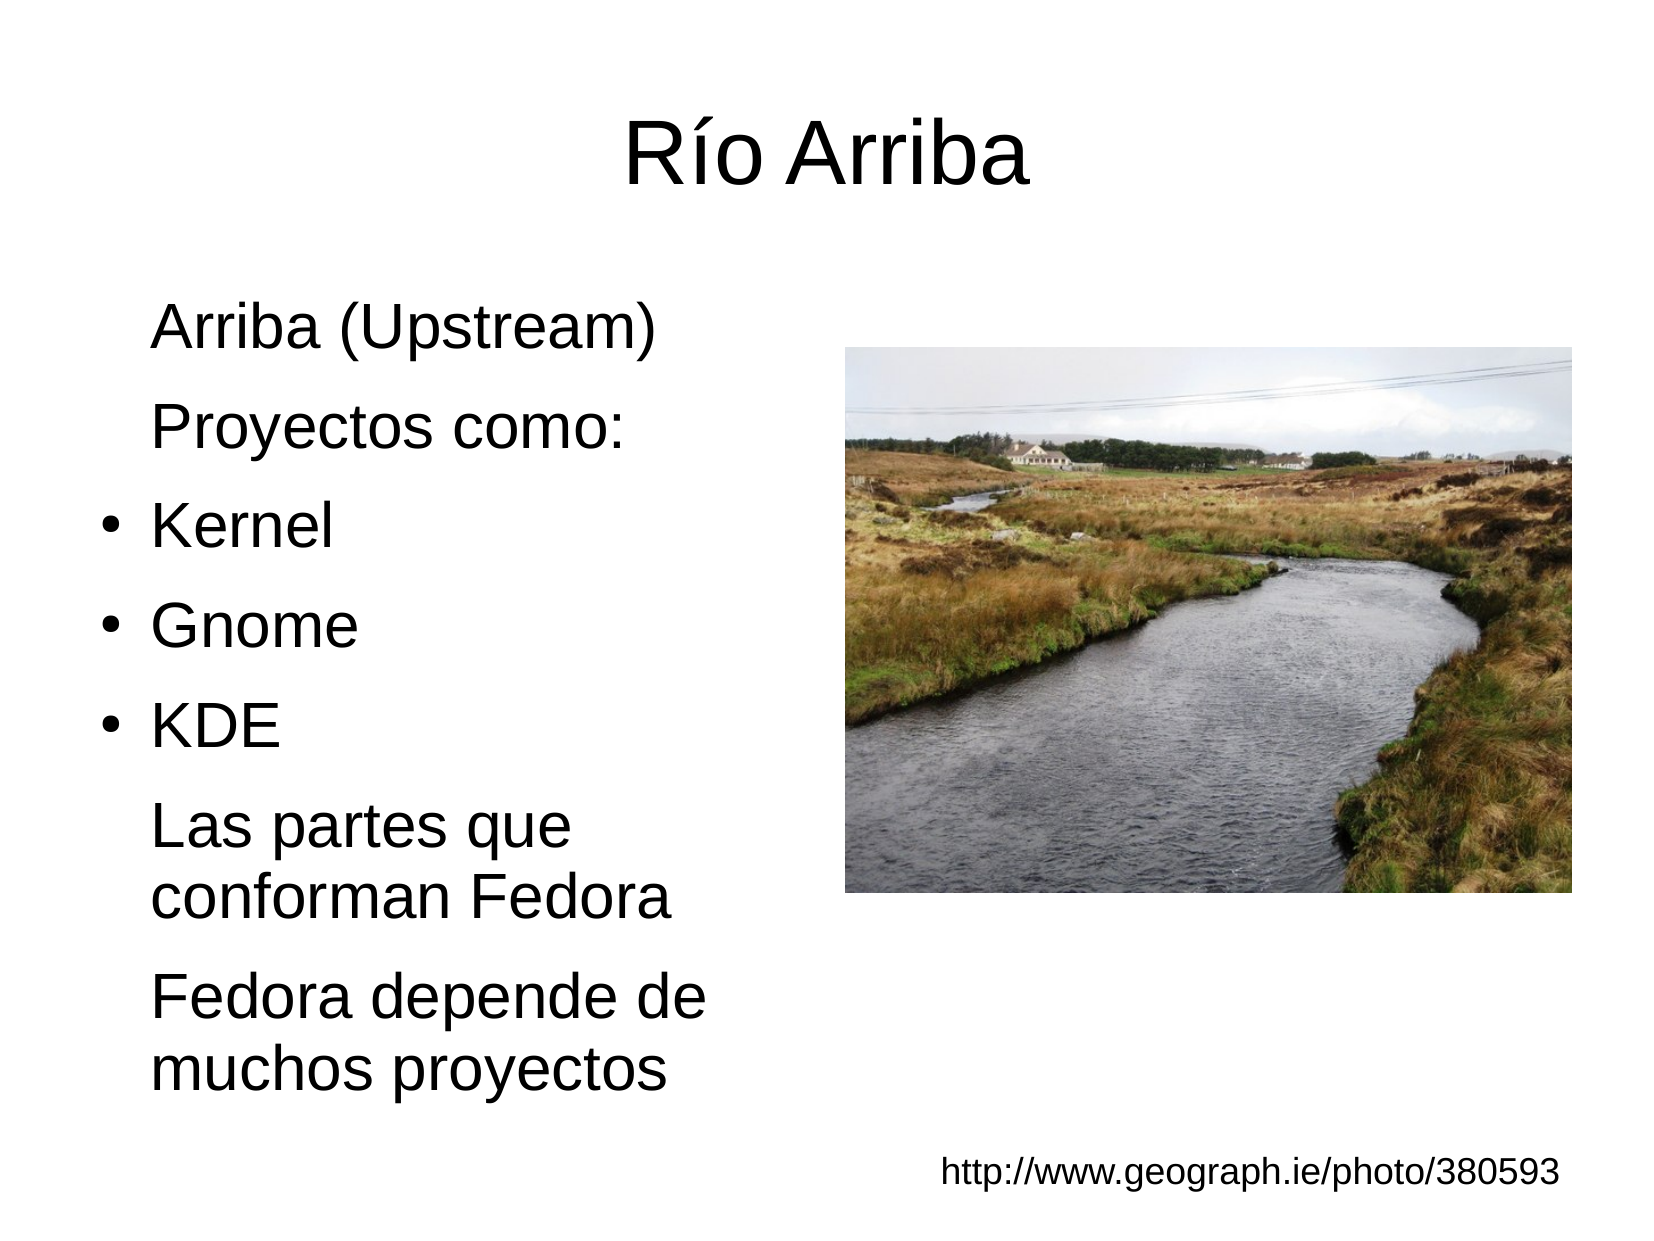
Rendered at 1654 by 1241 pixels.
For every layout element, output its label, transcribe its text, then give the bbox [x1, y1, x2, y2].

picture [845, 347, 1572, 893]
list Arriba (Upstream) Proyectos como: Kernel Gnome KDE Las partes que conforman Fedora Fedora depende de muchos proyectos [82, 290, 809, 1109]
title Río Arriba [82, 49, 1571, 257]
text_box http://www.geograph.ie/photo/380593 [925, 1143, 1576, 1201]
